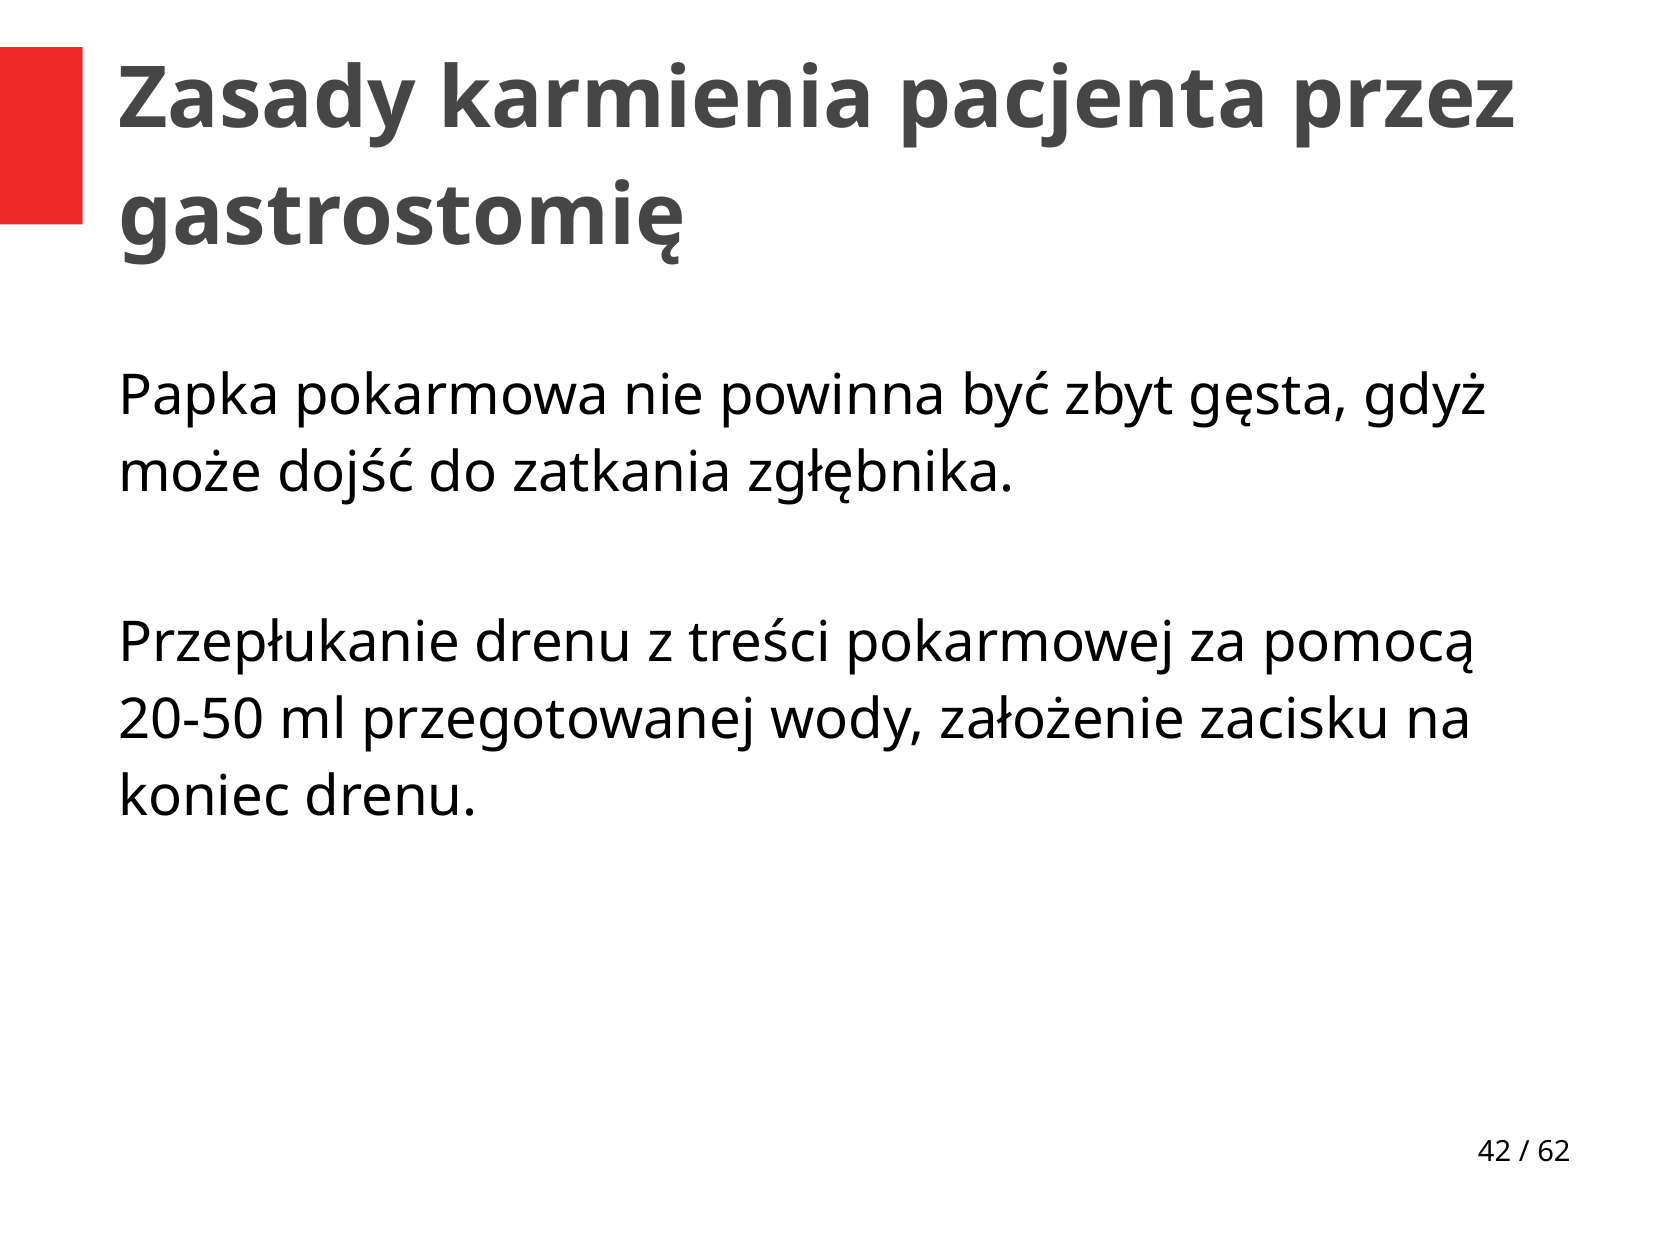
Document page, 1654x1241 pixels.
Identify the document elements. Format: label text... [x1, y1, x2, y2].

title Zasady karmienia pacjenta przez gastrostomię [118, 21, 1571, 285]
list Papka pokarmowa nie powinna być zbyt gęsta, gdyż może dojść do zatkania zgłębnika. Przepłukanie drenu z treści pokarmowej za pomocą 20-50 ml przegotowanej wody, założenie zacisku na koniec drenu. [118, 354, 1536, 1074]
